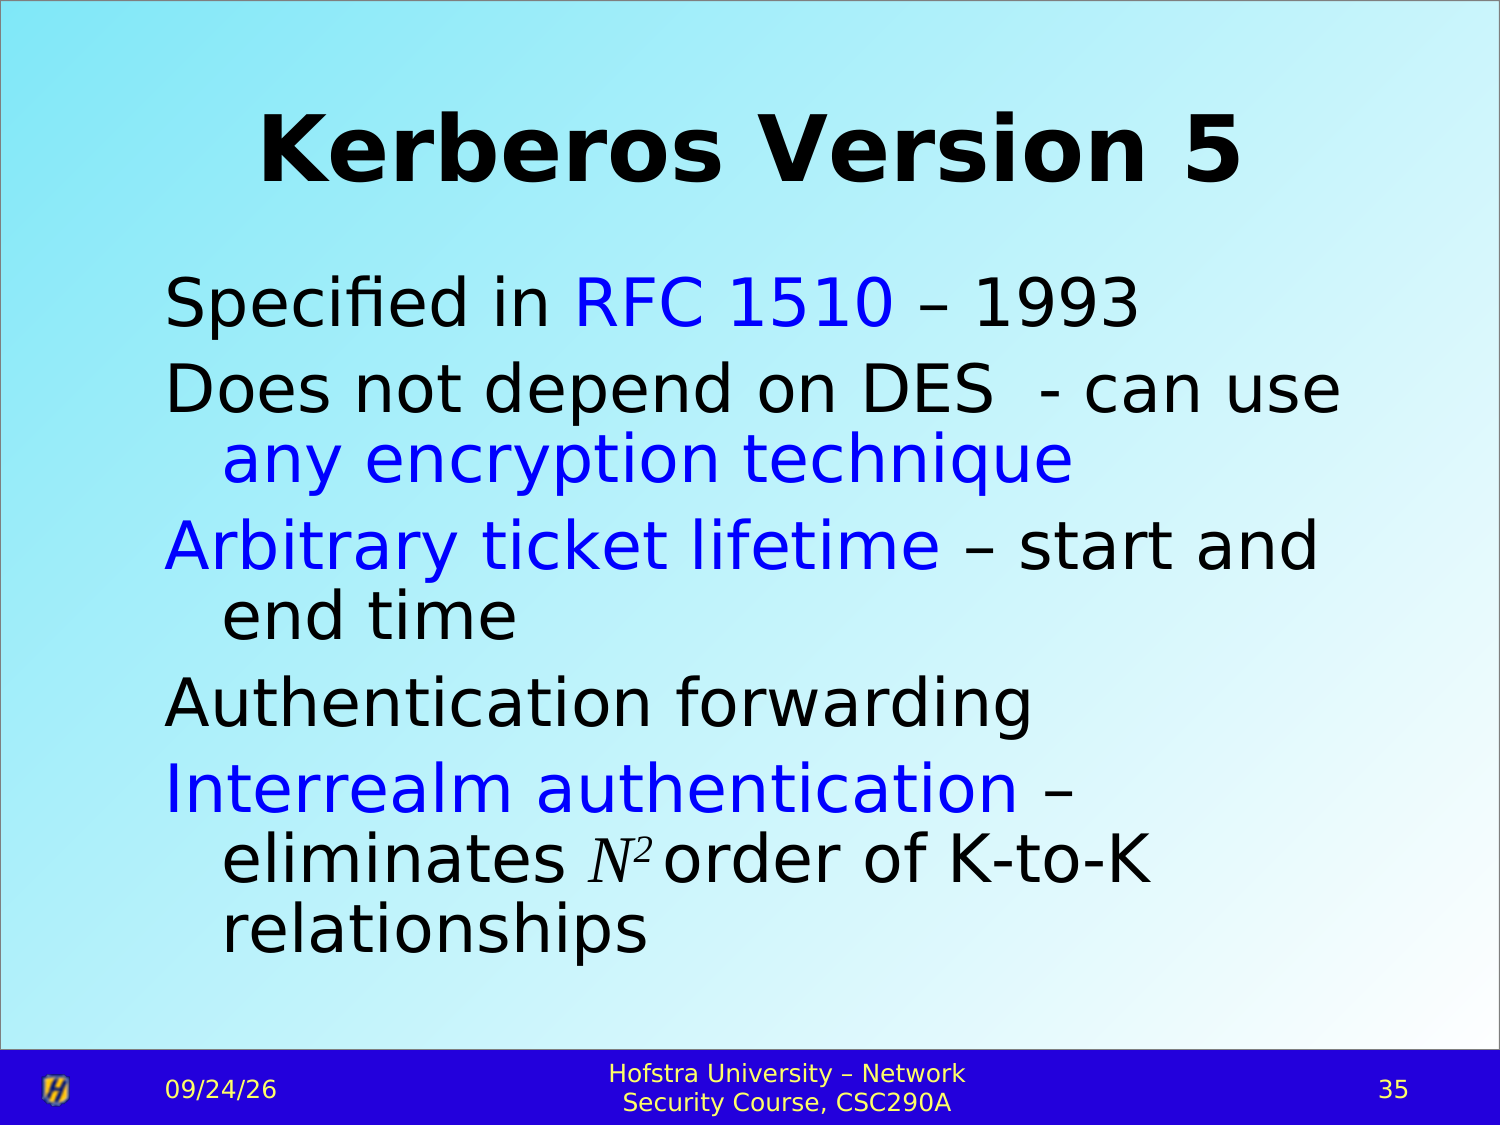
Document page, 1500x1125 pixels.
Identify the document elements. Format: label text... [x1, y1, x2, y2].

title Kerberos Version 5 [112, 84, 1391, 212]
picture [37, 1072, 76, 1110]
list Specified in RFC 1510 – 1993 Does not depend on DES - can use any encryption technique Arbitrary ticket lifetime – start and end time Authentication forwarding Interrealm authentication – eliminates N2 order of K-to-K relationships [150, 262, 1426, 983]
